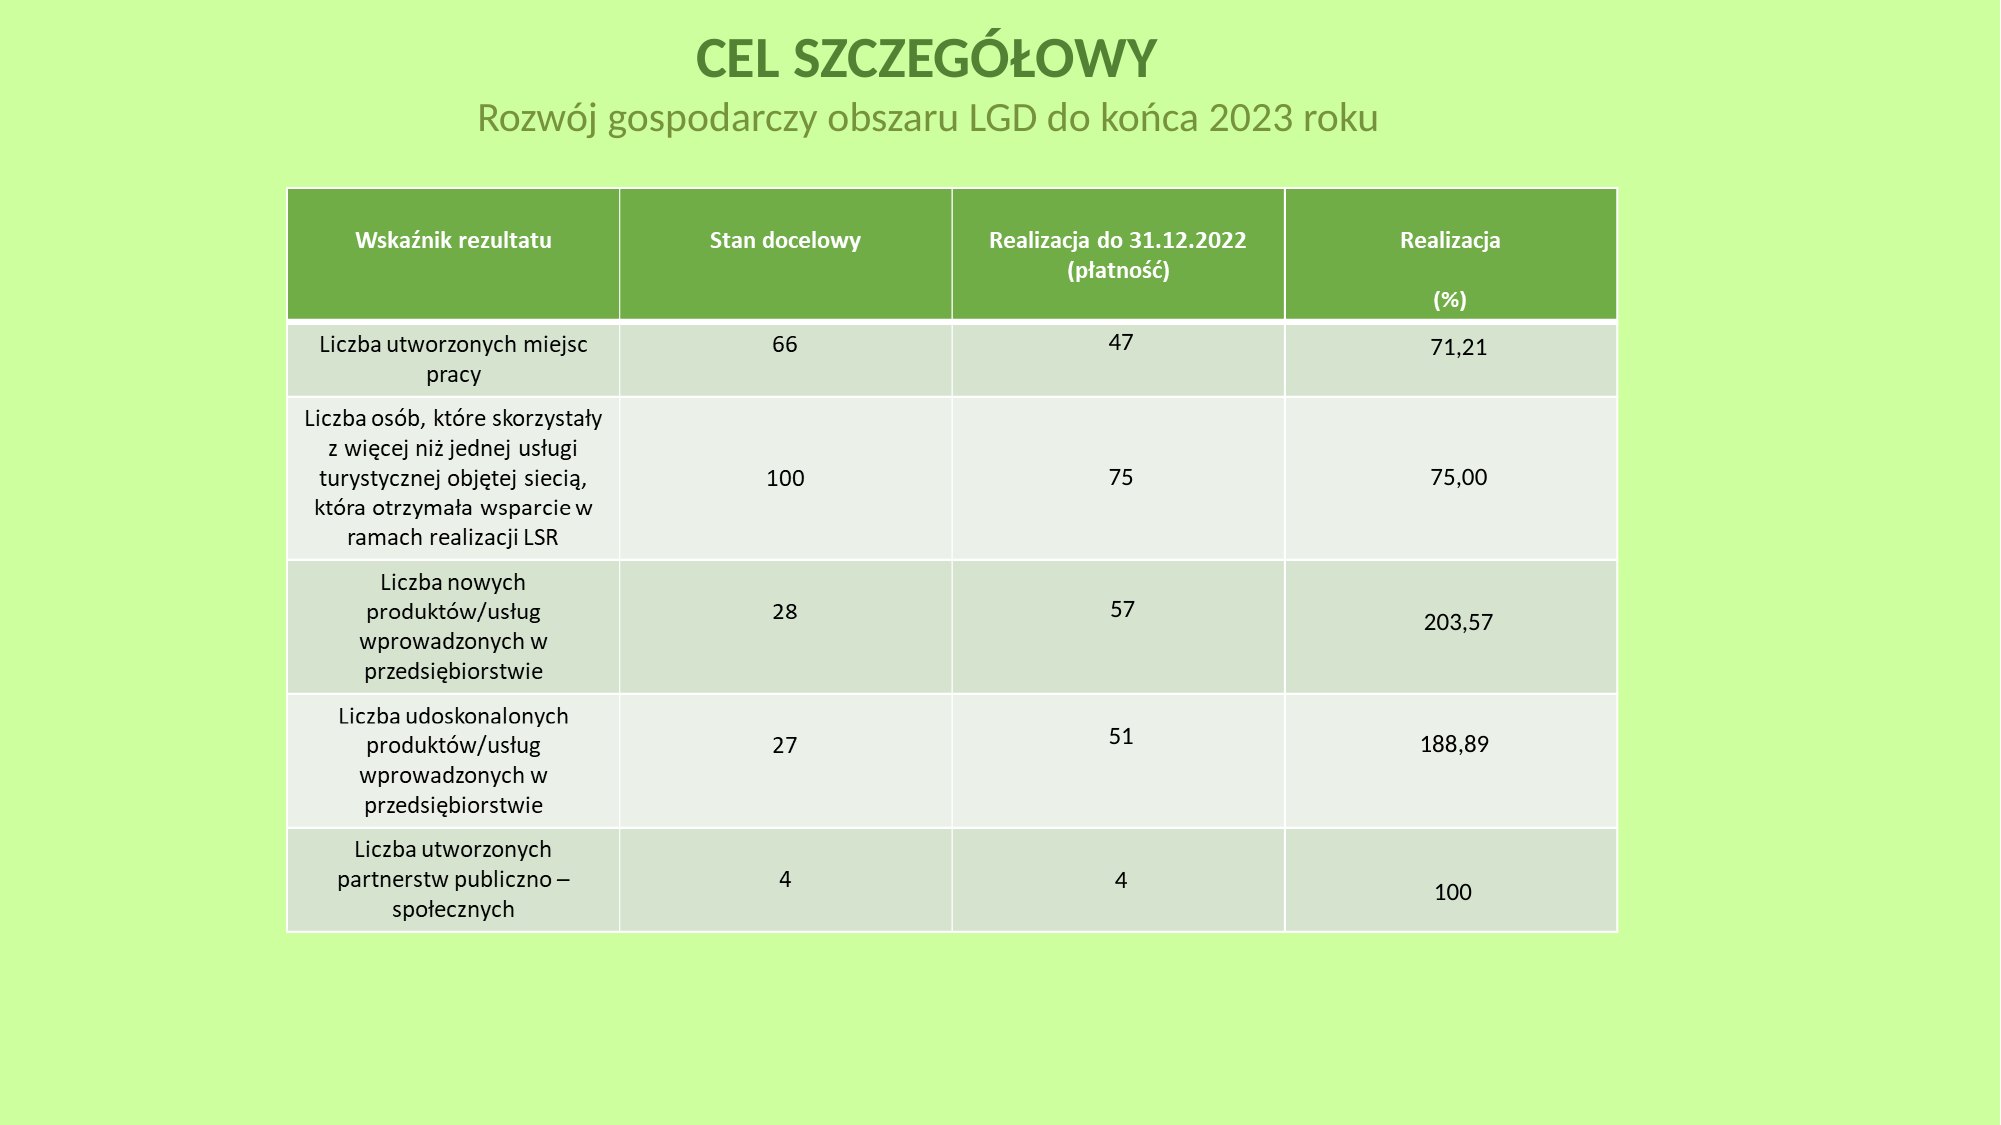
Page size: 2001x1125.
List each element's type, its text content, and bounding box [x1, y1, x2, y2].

text_box 75,00 [1393, 453, 1525, 499]
title CEL SZCZEGÓŁOWY Rozwój gospodarczy obszaru LGD do końca 2023 roku [83, 0, 1784, 200]
text_box 51 [1056, 712, 1187, 758]
text_box 71,21 [1393, 322, 1525, 369]
text_box 75 [1056, 453, 1187, 499]
picture [286, 187, 1620, 938]
text_box 4 [1056, 855, 1187, 902]
text_box 100 [1387, 867, 1519, 913]
text_box 47 [1056, 317, 1187, 364]
text_box 188,89 [1389, 719, 1520, 766]
text_box 57 [1057, 585, 1188, 631]
text_box 203,57 [1393, 597, 1525, 644]
